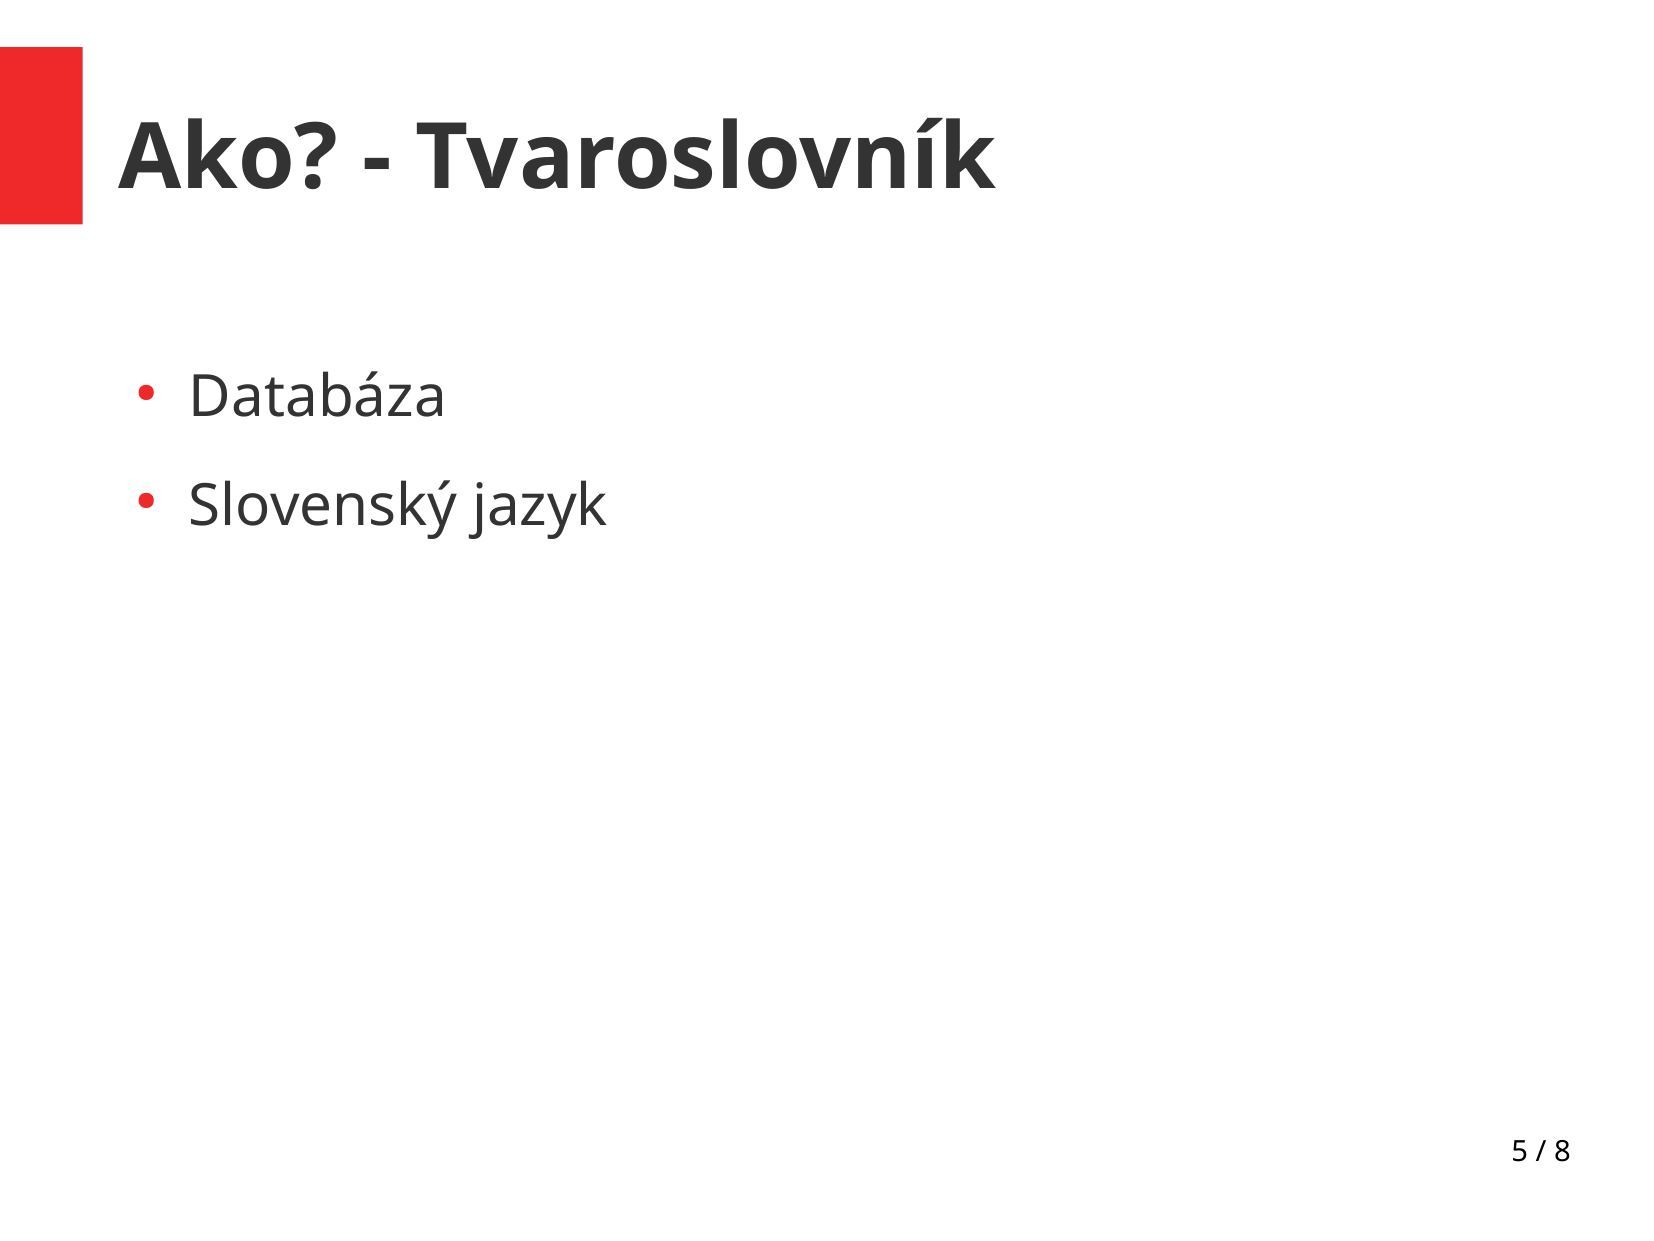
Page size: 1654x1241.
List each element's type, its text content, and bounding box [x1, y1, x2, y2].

list Databáza Slovenský jazyk [118, 354, 1536, 1074]
title Ako? - Tvaroslovník [118, 49, 1571, 257]
